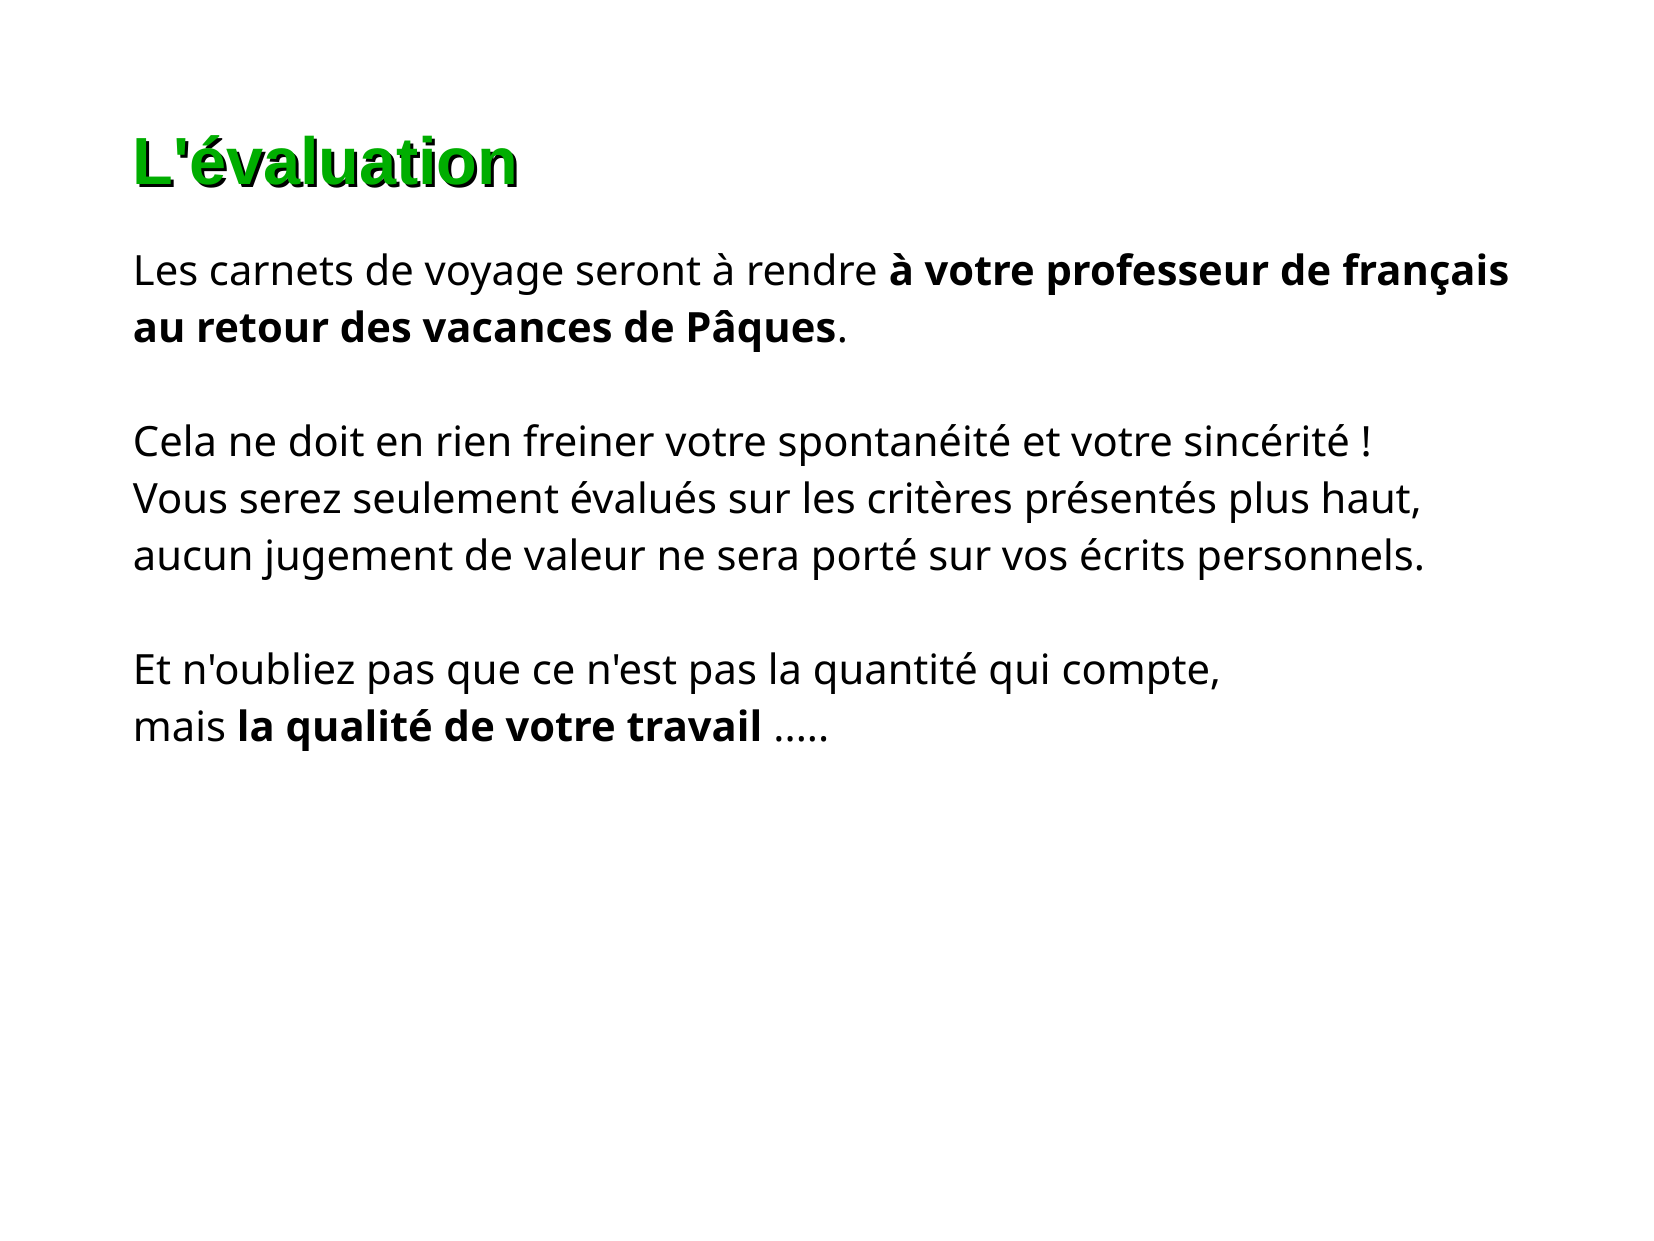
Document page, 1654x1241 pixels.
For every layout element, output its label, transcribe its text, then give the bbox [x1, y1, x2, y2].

text_box L'évaluation Les carnets de voyage seront à rendre à votre professeur de français au retour des vacances de Pâques. Cela ne doit en rien freiner votre spontanéité et votre sincérité ! Vous serez seulement évalués sur les critères présentés plus haut, aucun jugement de valeur ne sera porté sur vos écrits personnels. Et n'oubliez pas que ce n'est pas la quantité qui compte, mais la qualité de votre travail ..... [118, 116, 1537, 972]
